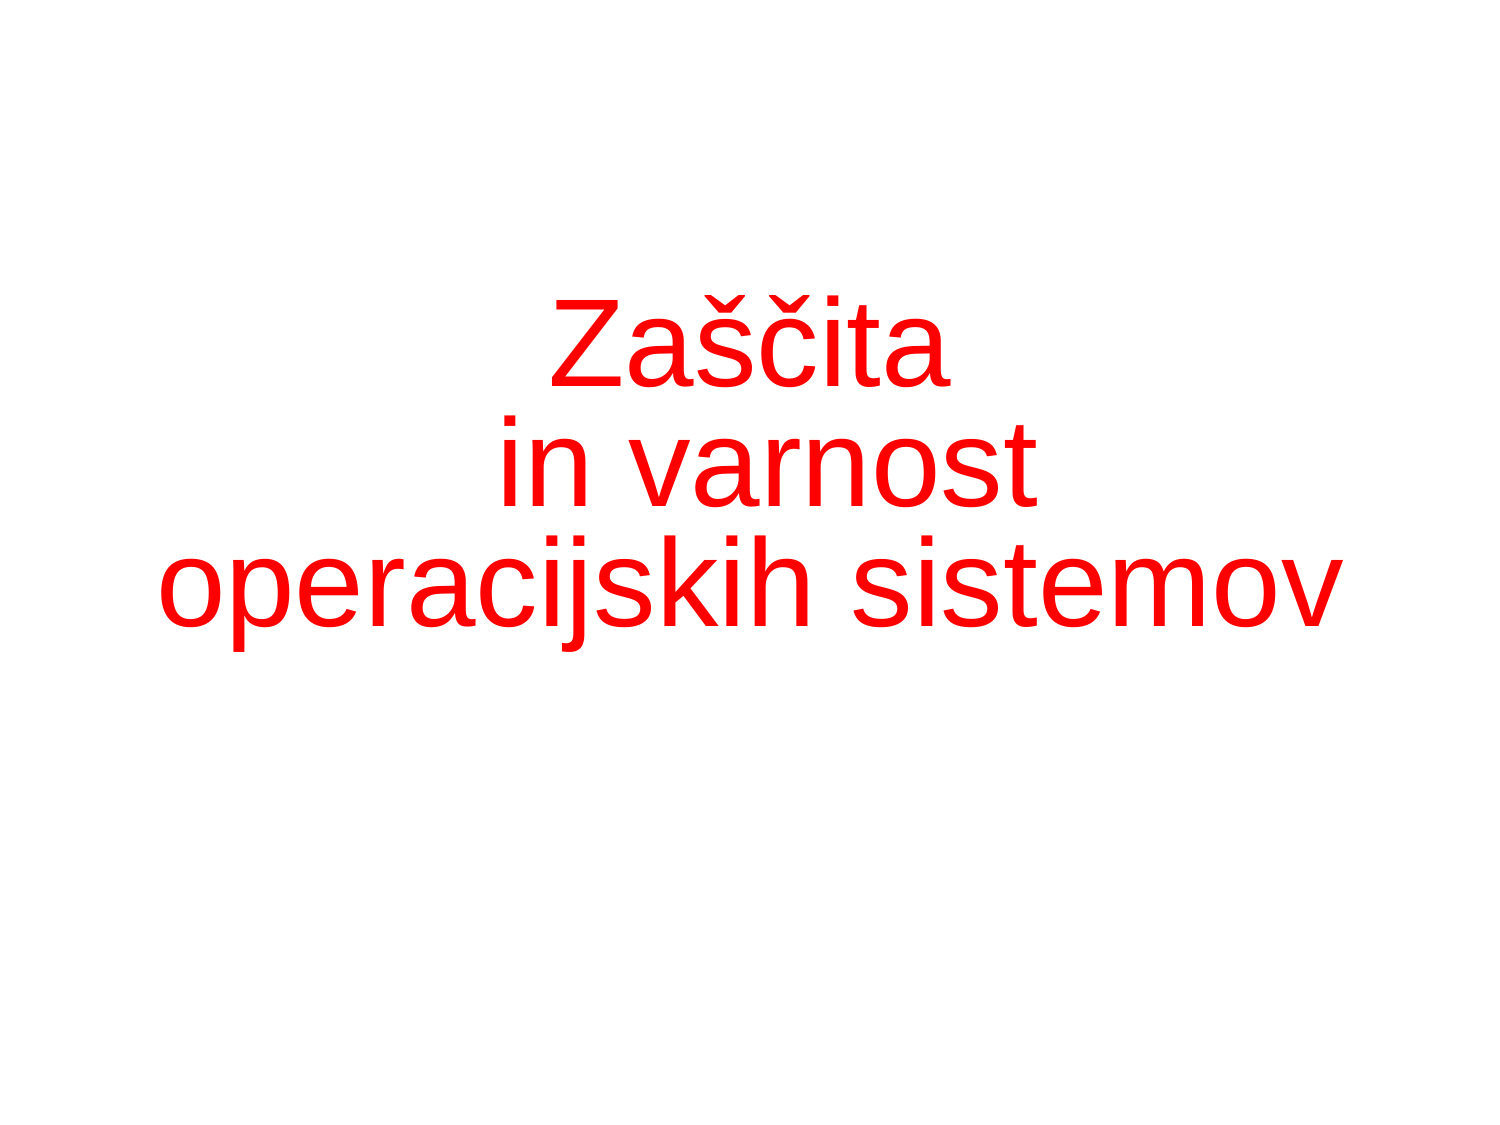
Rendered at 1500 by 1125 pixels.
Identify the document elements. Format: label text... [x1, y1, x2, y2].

title Zaščita in varnost operacijskih sistemov [112, 282, 1388, 658]
